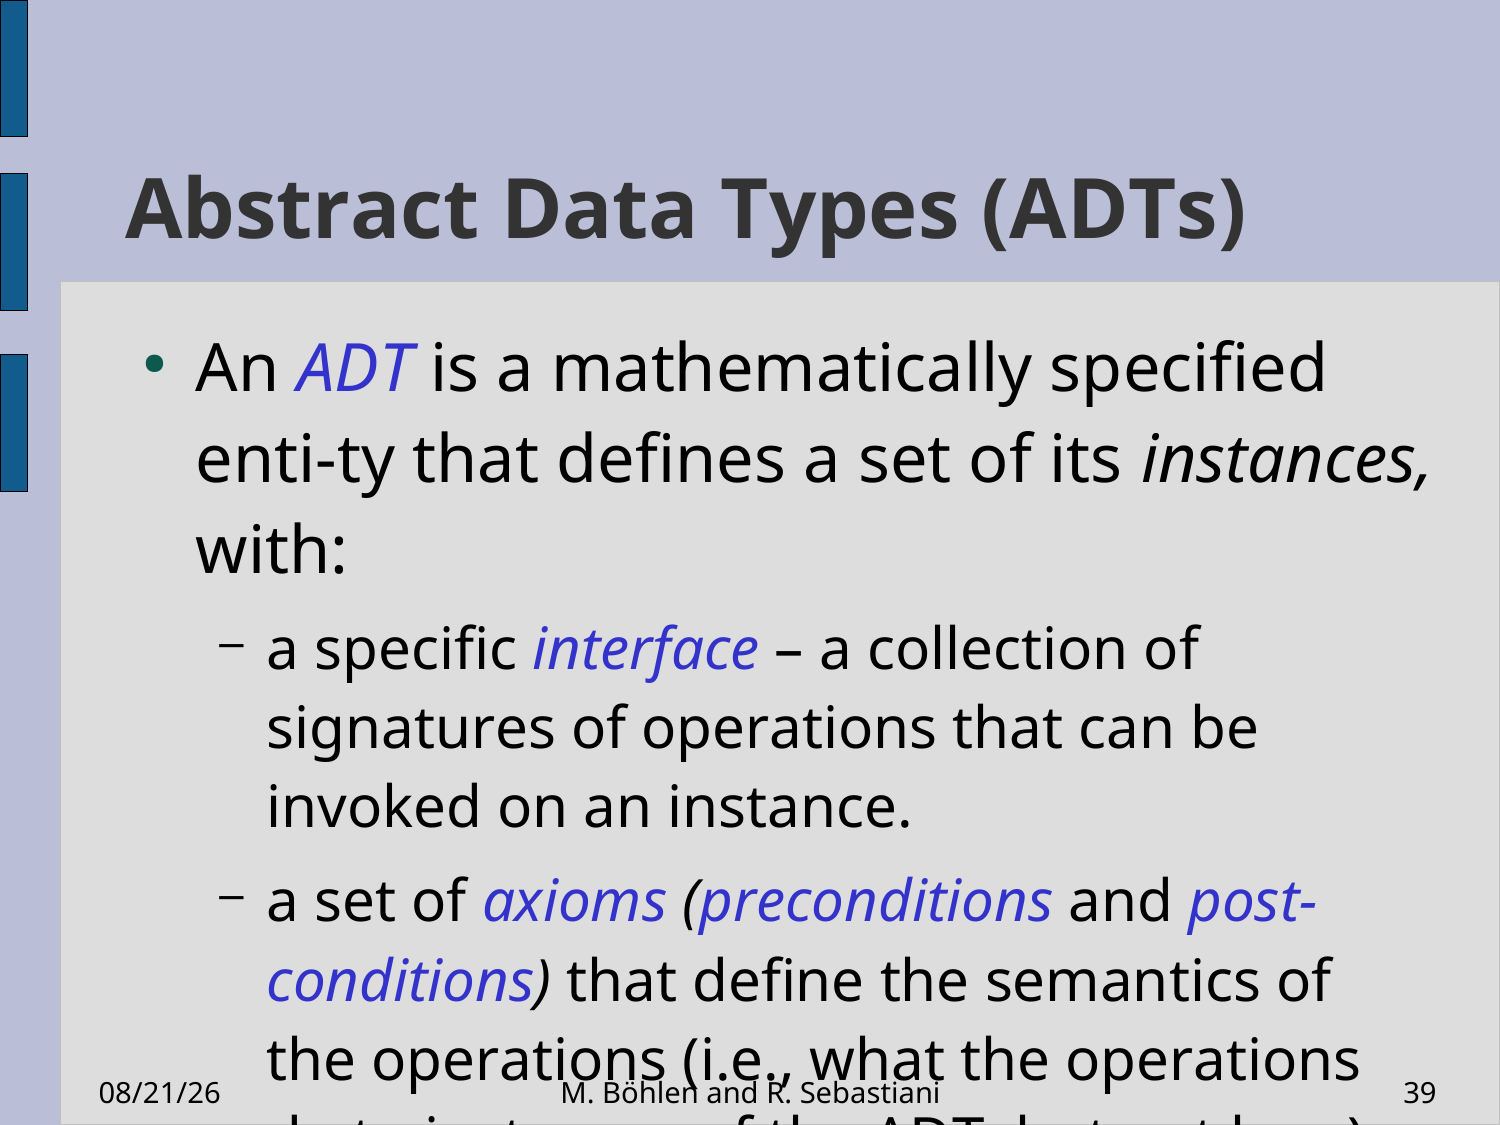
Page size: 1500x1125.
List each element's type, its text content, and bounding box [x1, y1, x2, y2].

title Abstract Data Types (ADTs) [110, 67, 1392, 271]
list An ADT is a mathematically specified enti-ty that defines a set of its instances, with: a specific interface – a collection of signatures of operations that can be invoked on an instance. a set of axioms (preconditions and post-conditions) that define the semantics of the operations (i.e., what the operations do to instances of the ADT, but not how). [110, 312, 1449, 1102]
